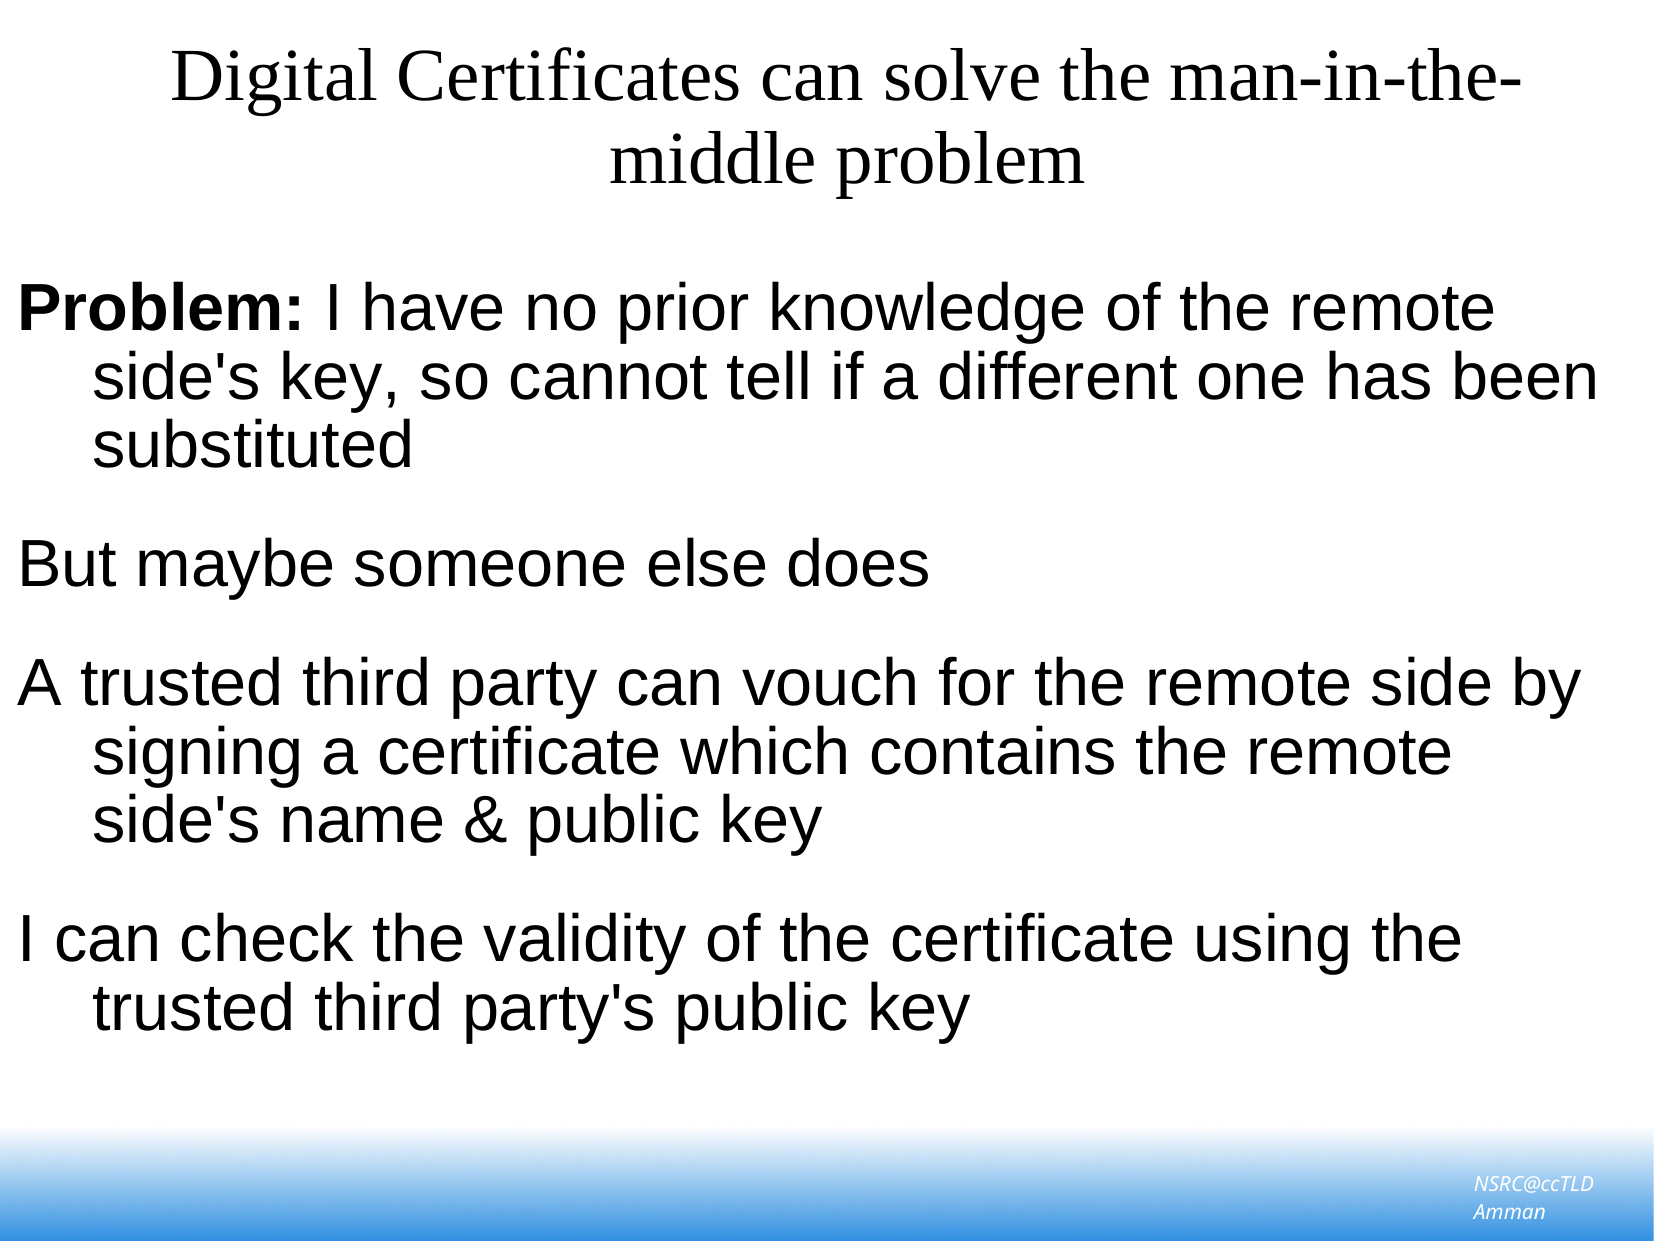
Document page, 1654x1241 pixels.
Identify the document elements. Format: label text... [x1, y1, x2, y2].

title Digital Certificates can solve the man-in-the-middle problem [135, 33, 1560, 223]
list Problem: I have no prior knowledge of the remote side's key, so cannot tell if a different one has been substituted But maybe someone else does A trusted third party can vouch for the remote side by signing a certificate which contains the remote side's name & public key I can check the validity of the certificate using the trusted third party's public key [17, 275, 1619, 1164]
picture [0, 1124, 1654, 1241]
